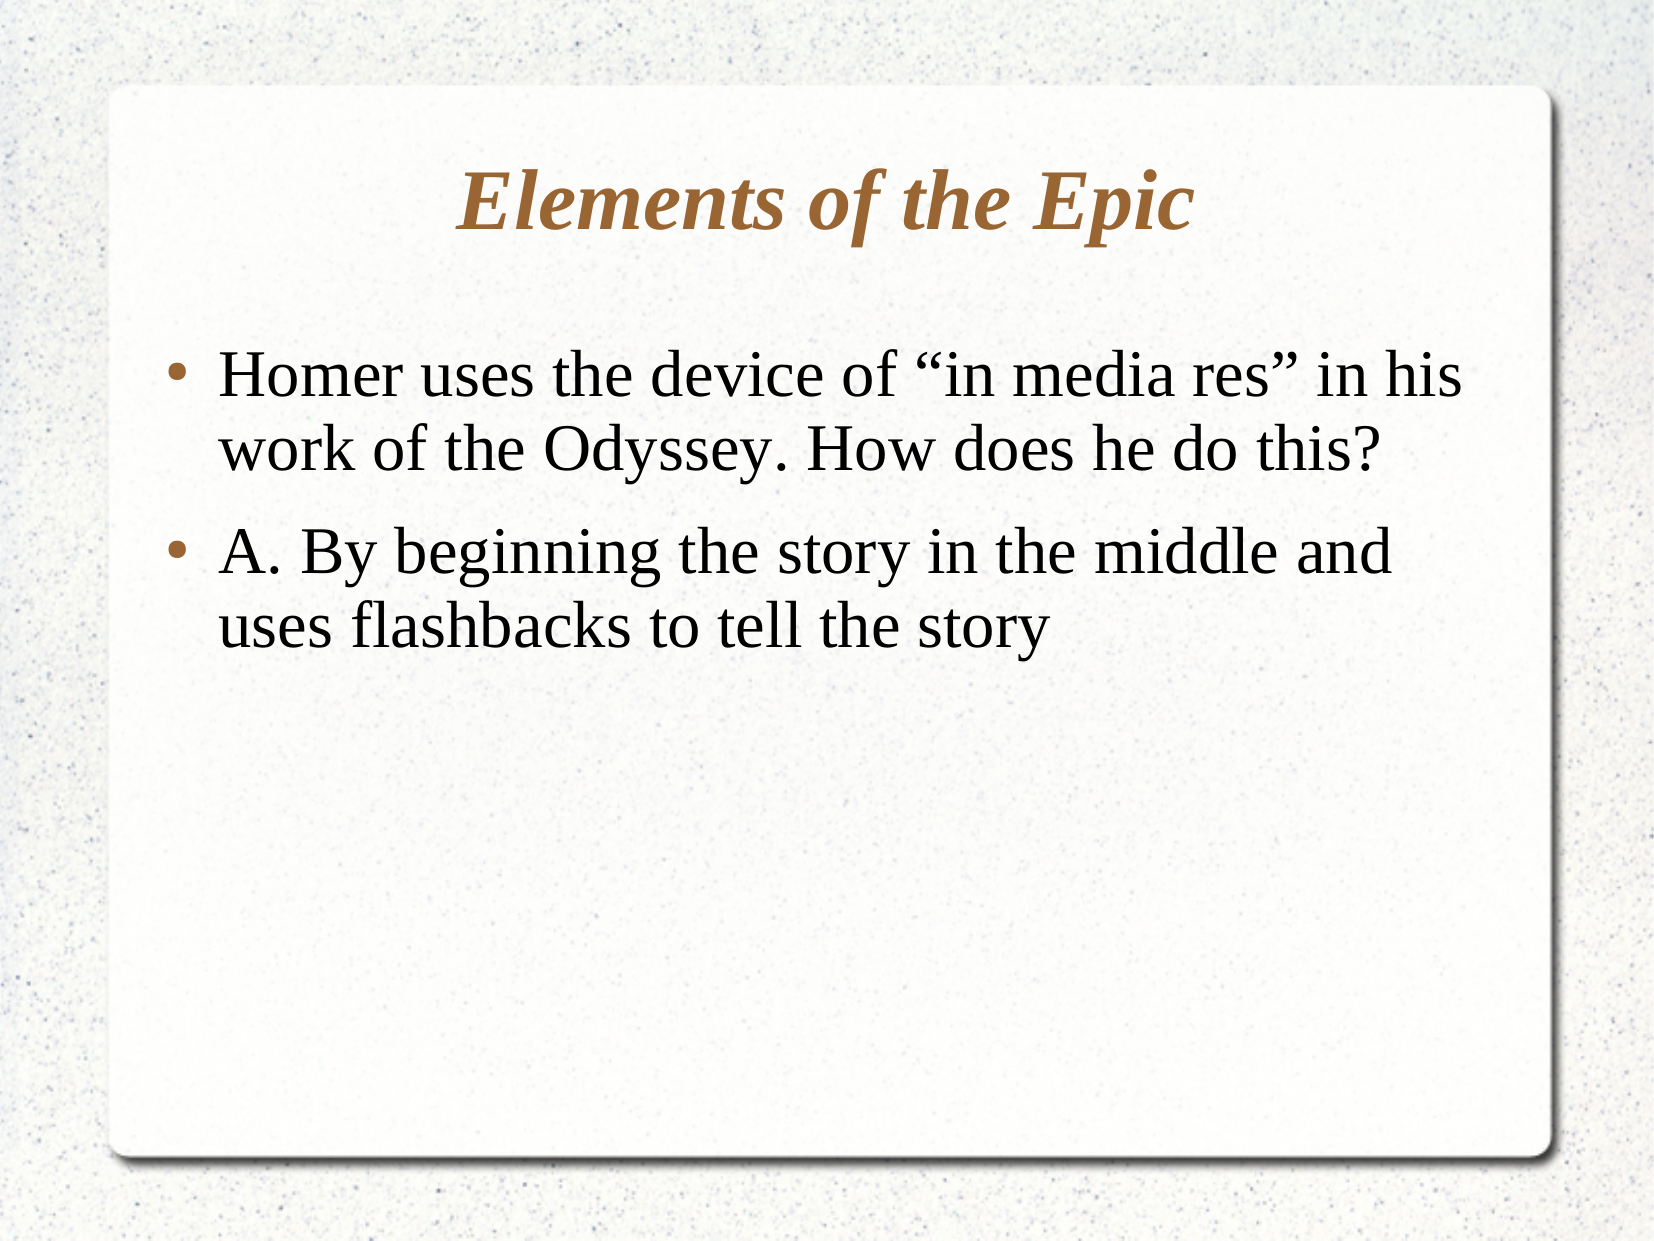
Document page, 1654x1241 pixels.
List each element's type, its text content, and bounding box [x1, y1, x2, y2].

title Elements of the Epic [118, 96, 1536, 304]
list Homer uses the device of “in media res” in his work of the Odyssey. How does he do this? A. By beginning the story in the middle and uses flashbacks to tell the story [147, 336, 1506, 987]
picture [0, 0, 1654, 1241]
